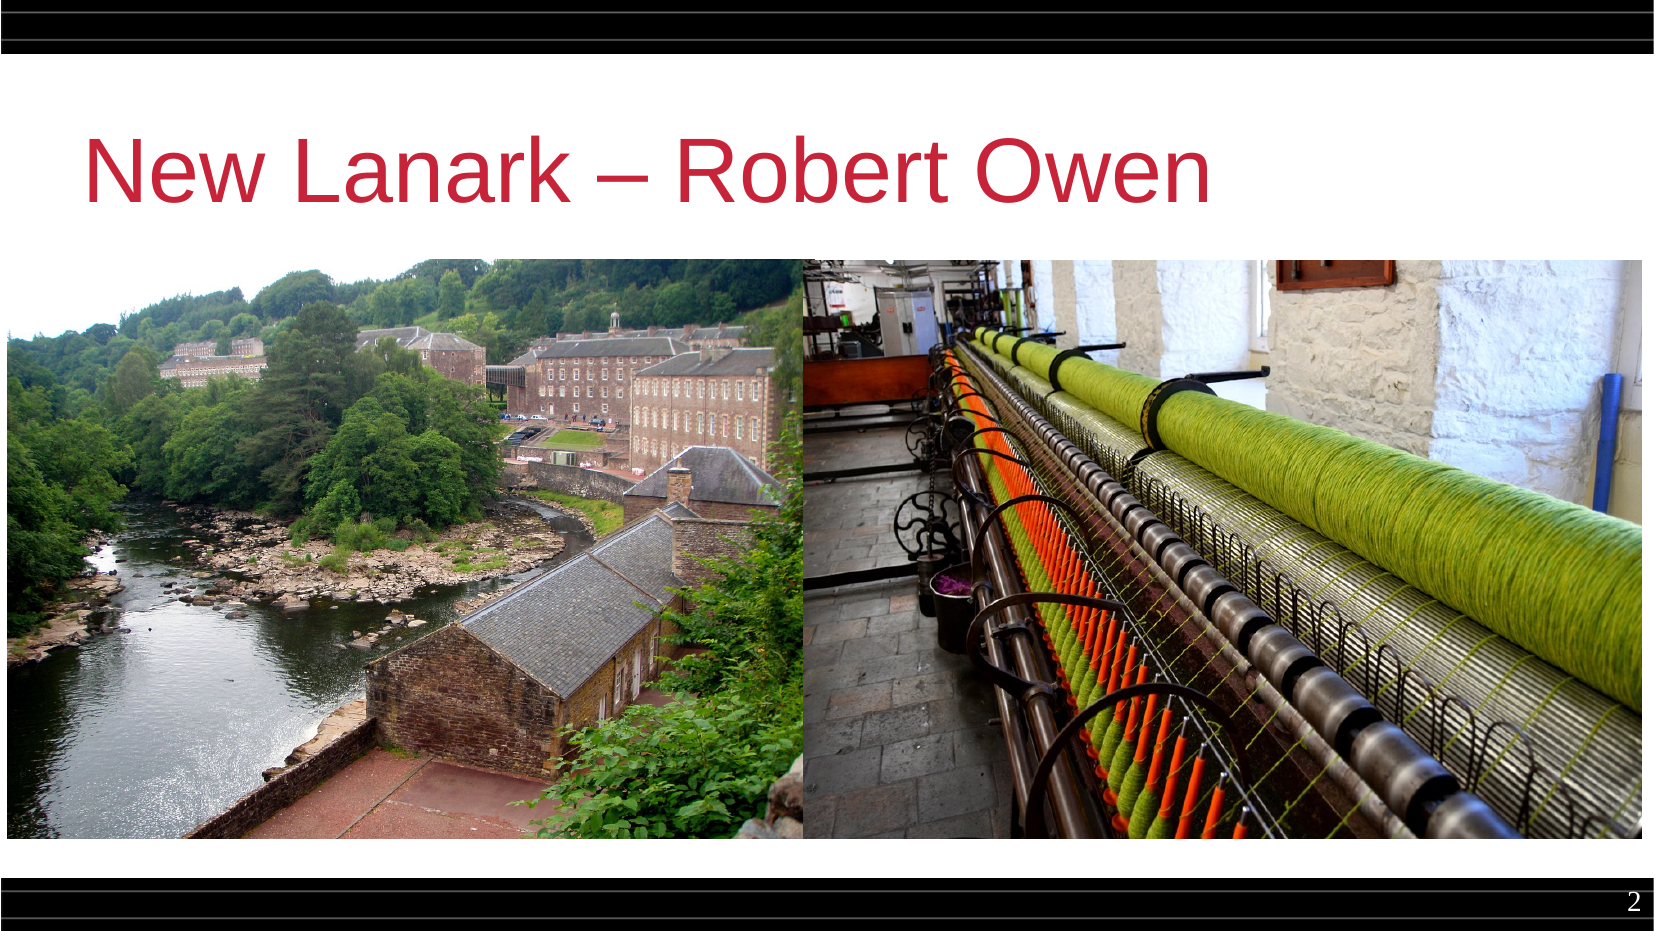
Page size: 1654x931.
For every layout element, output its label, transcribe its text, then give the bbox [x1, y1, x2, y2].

picture [1, 0, 1654, 54]
title New Lanark – Robert Owen [82, 92, 1571, 249]
picture [1, 878, 1654, 931]
picture [7, 259, 1642, 839]
